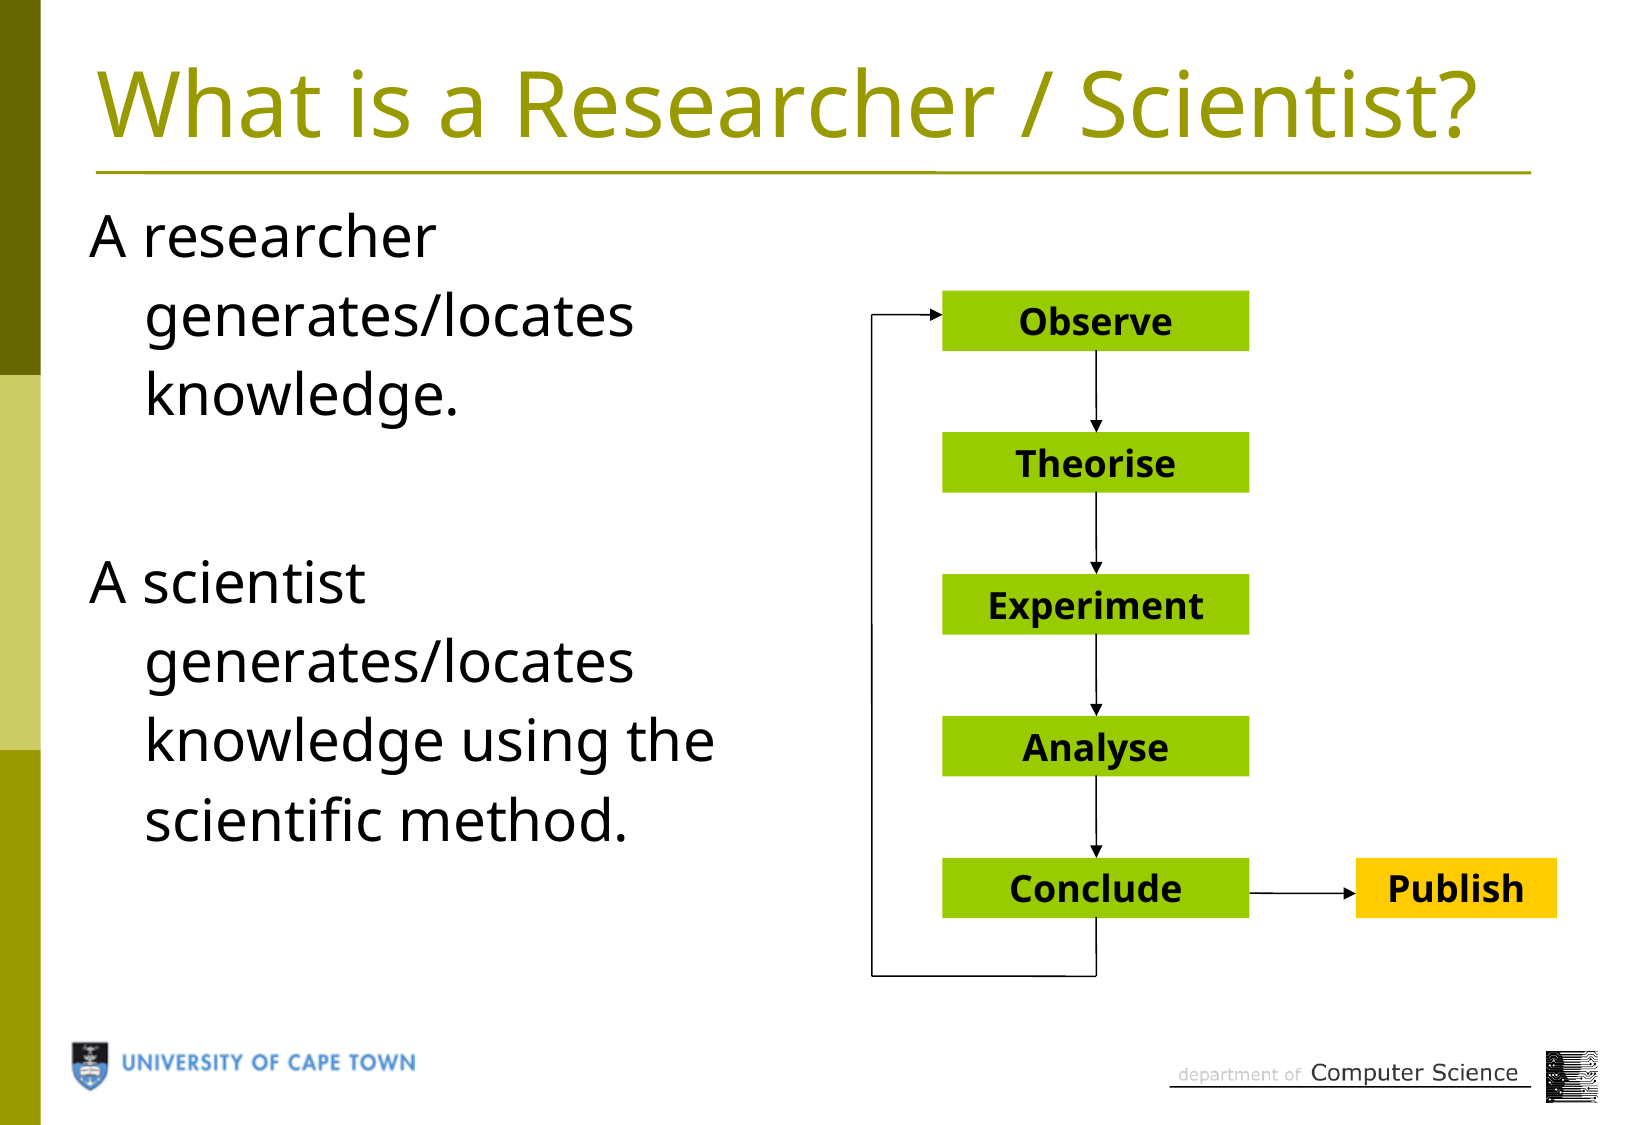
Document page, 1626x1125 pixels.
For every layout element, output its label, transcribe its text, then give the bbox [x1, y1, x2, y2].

picture [1169, 1043, 1532, 1091]
text_box Experiment [942, 574, 1250, 635]
text_box Publish [1355, 857, 1557, 919]
text_box Theorise [942, 432, 1250, 493]
picture [61, 1024, 415, 1103]
title What is a Researcher / Scientist? [81, 45, 1544, 173]
text_box Analyse [942, 715, 1250, 777]
text_box Observe [942, 290, 1250, 352]
picture [1546, 1051, 1598, 1103]
text_box Conclude [942, 857, 1250, 919]
list A researcher generates/locates knowledge. A scientist generates/locates knowledge using the scientific method. [74, 187, 807, 997]
